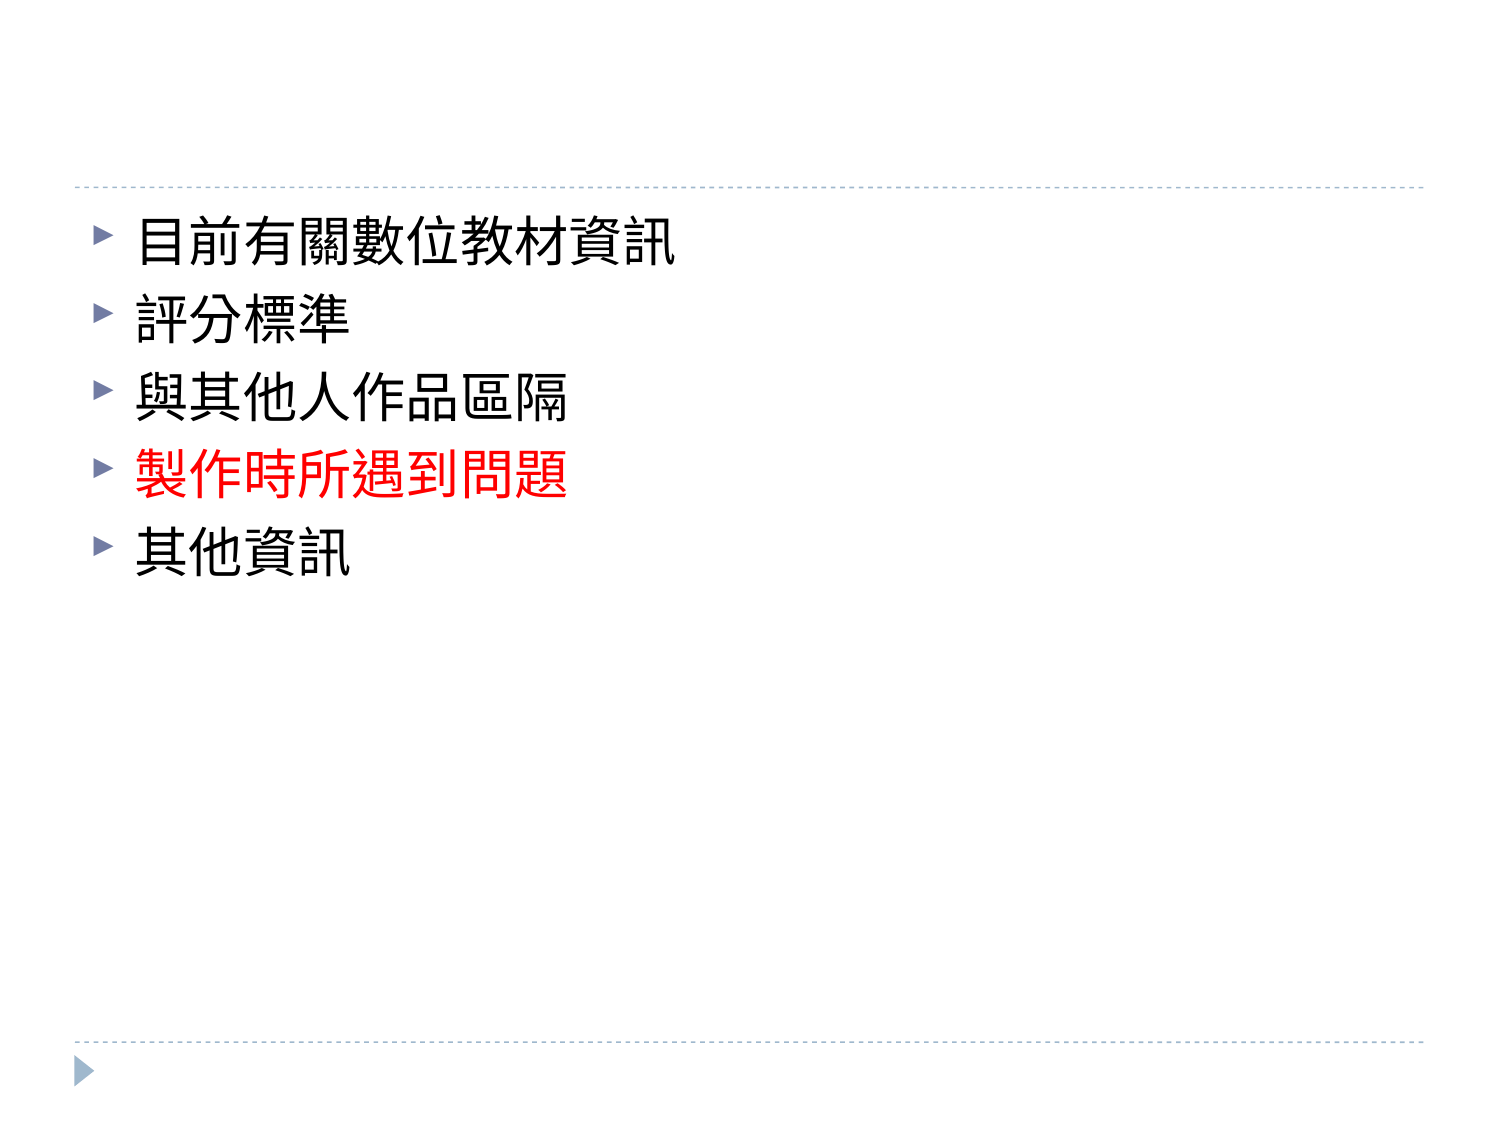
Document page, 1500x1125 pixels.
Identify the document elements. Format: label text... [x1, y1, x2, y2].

list 目前有關數位教材資訊 評分標準 與其他人作品區隔 製作時所遇到問題 其他資訊 [75, 200, 1426, 1010]
